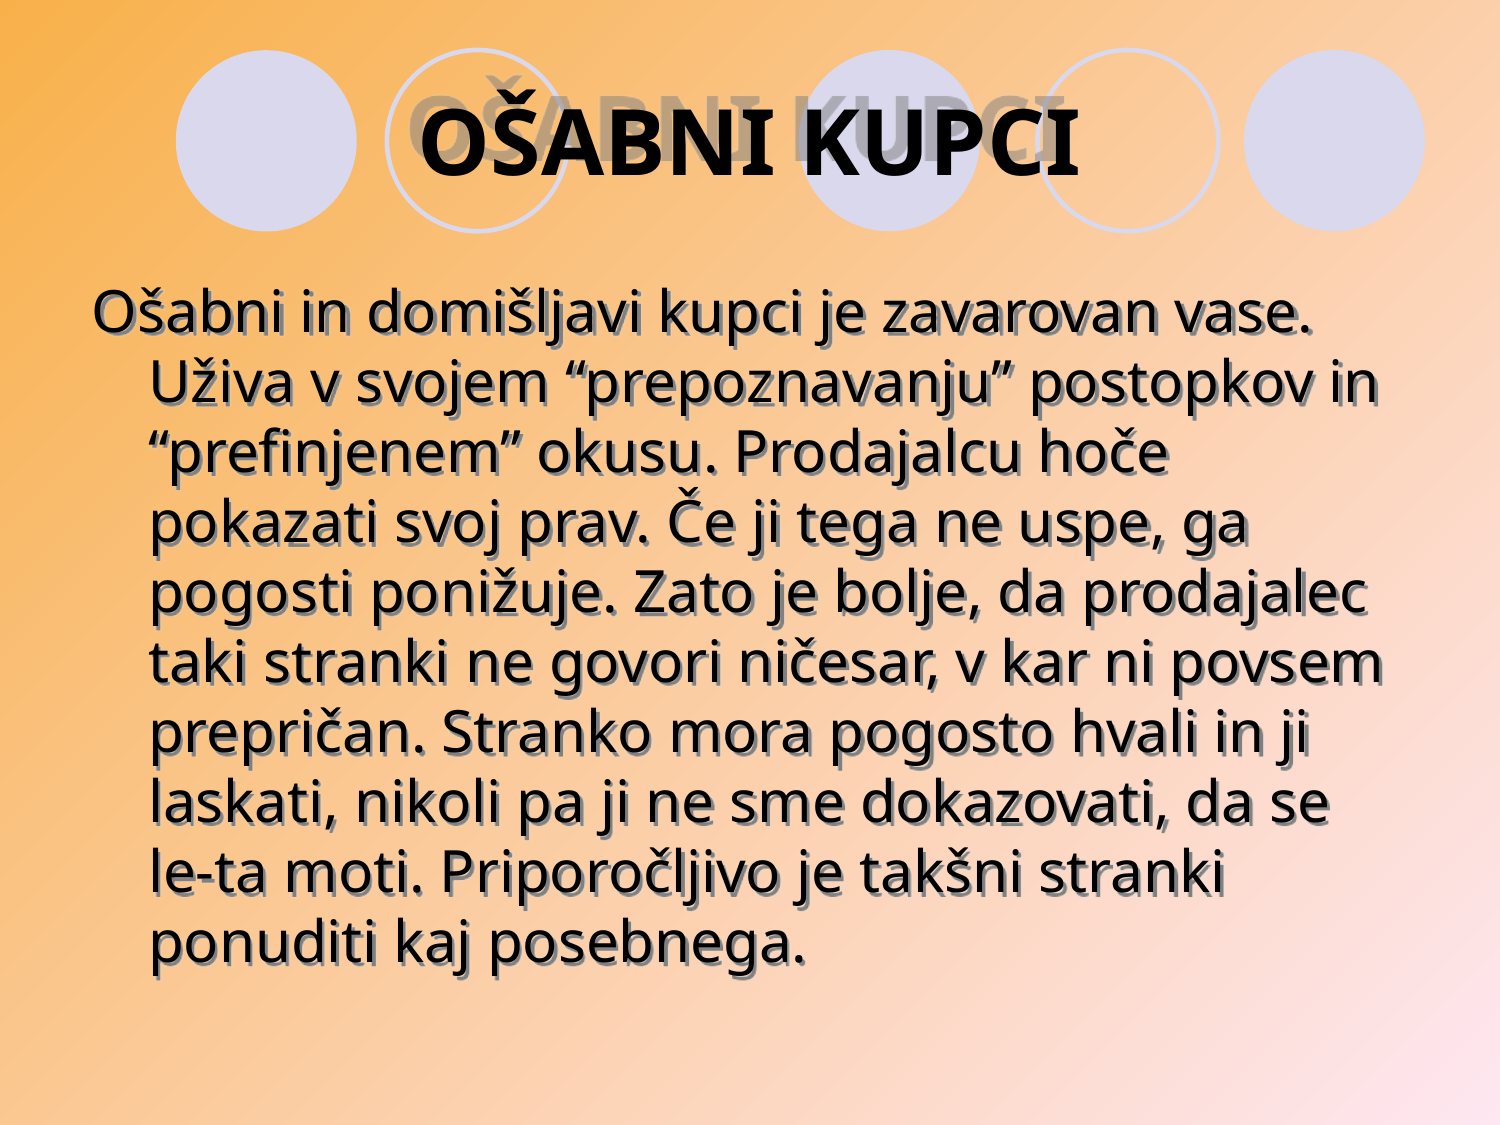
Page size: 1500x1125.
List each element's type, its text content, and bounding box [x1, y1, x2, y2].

title OŠABNI KUPCI [75, 45, 1425, 233]
list Ošabni in domišljavi kupci je zavarovan vase. Uživa v svojem “prepoznavanju” postopkov in “prefinjenem” okusu. Prodajalcu hoče pokazati svoj prav. Če ji tega ne uspe, ga pogosti ponižuje. Zato je bolje, da prodajalec taki stranki ne govori ničesar, v kar ni povsem prepričan. Stranko mora pogosto hvali in ji laskati, nikoli pa ji ne sme dokazovati, da se le-ta moti. Priporočljivo je takšni stranki ponuditi kaj posebnega. [76, 267, 1427, 1011]
